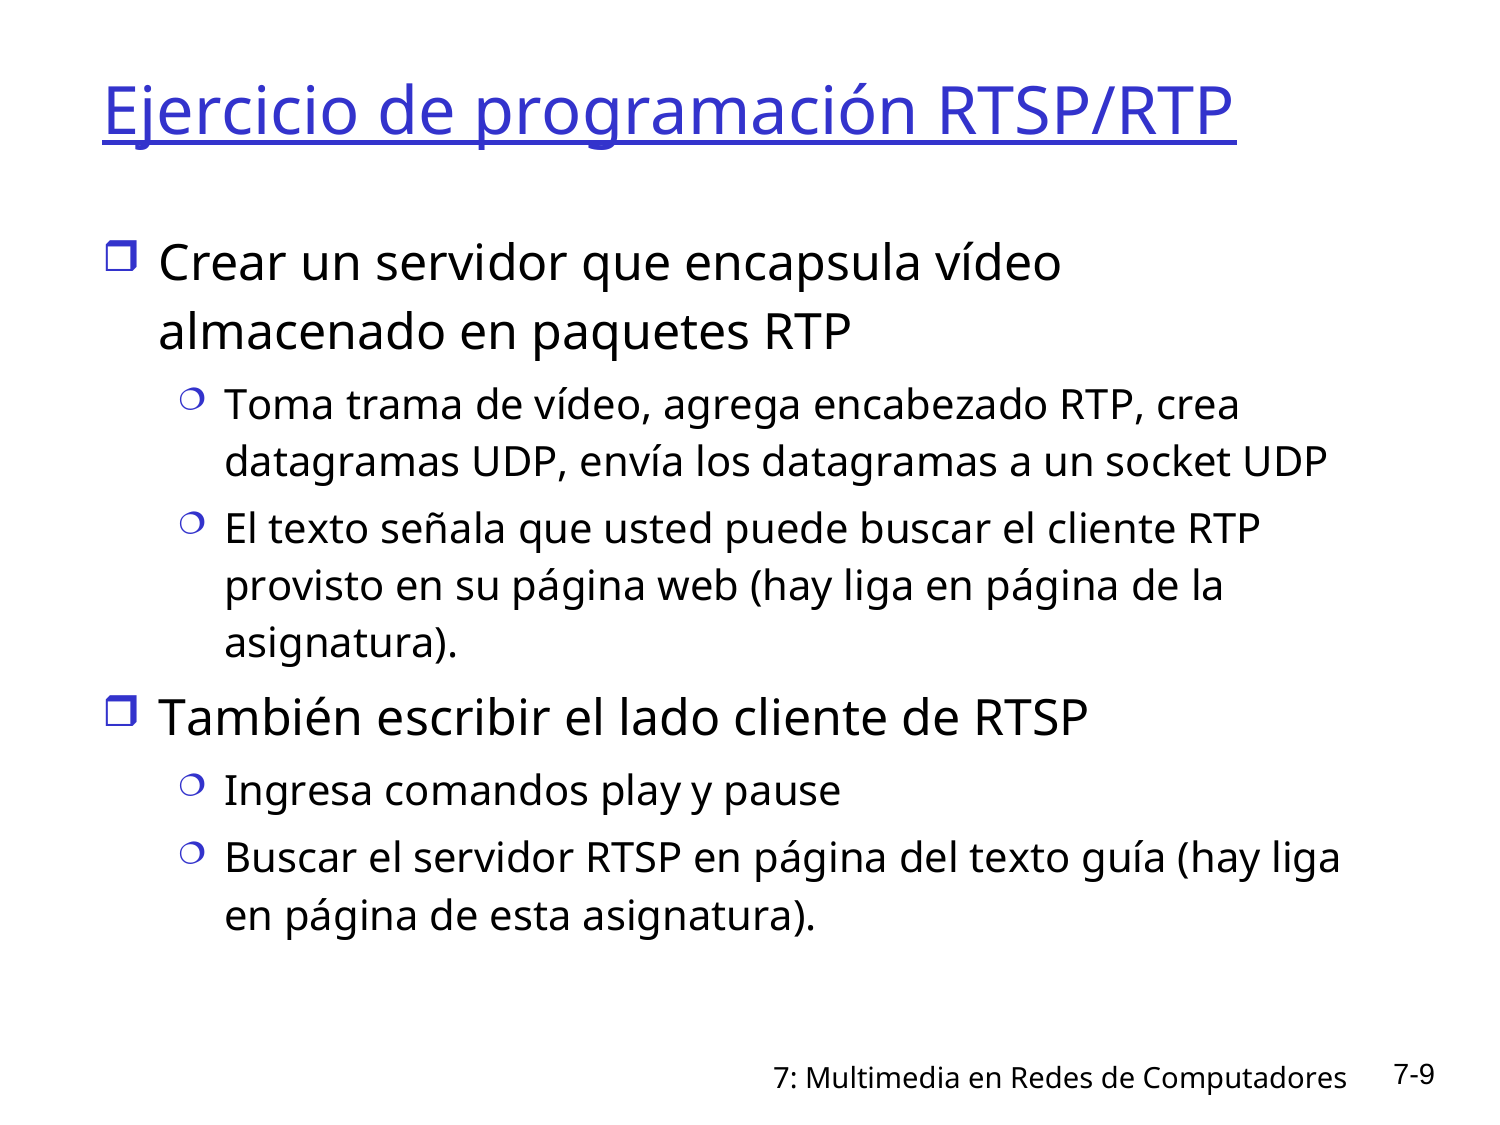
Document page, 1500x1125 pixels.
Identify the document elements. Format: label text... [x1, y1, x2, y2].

list Crear un servidor que encapsula vídeo almacenado en paquetes RTP Toma trama de vídeo, agrega encabezado RTP, crea datagramas UDP, envía los datagramas a un socket UDP El texto señala que usted puede buscar el cliente RTP provisto en su página web (hay liga en página de la asignatura). También escribir el lado cliente de RTSP Ingresa comandos play y pause Buscar el servidor RTSP en página del texto guía (hay liga en página de esta asignatura). [87, 219, 1363, 1026]
title Ejercicio de programación RTSP/RTP [87, 37, 1363, 181]
